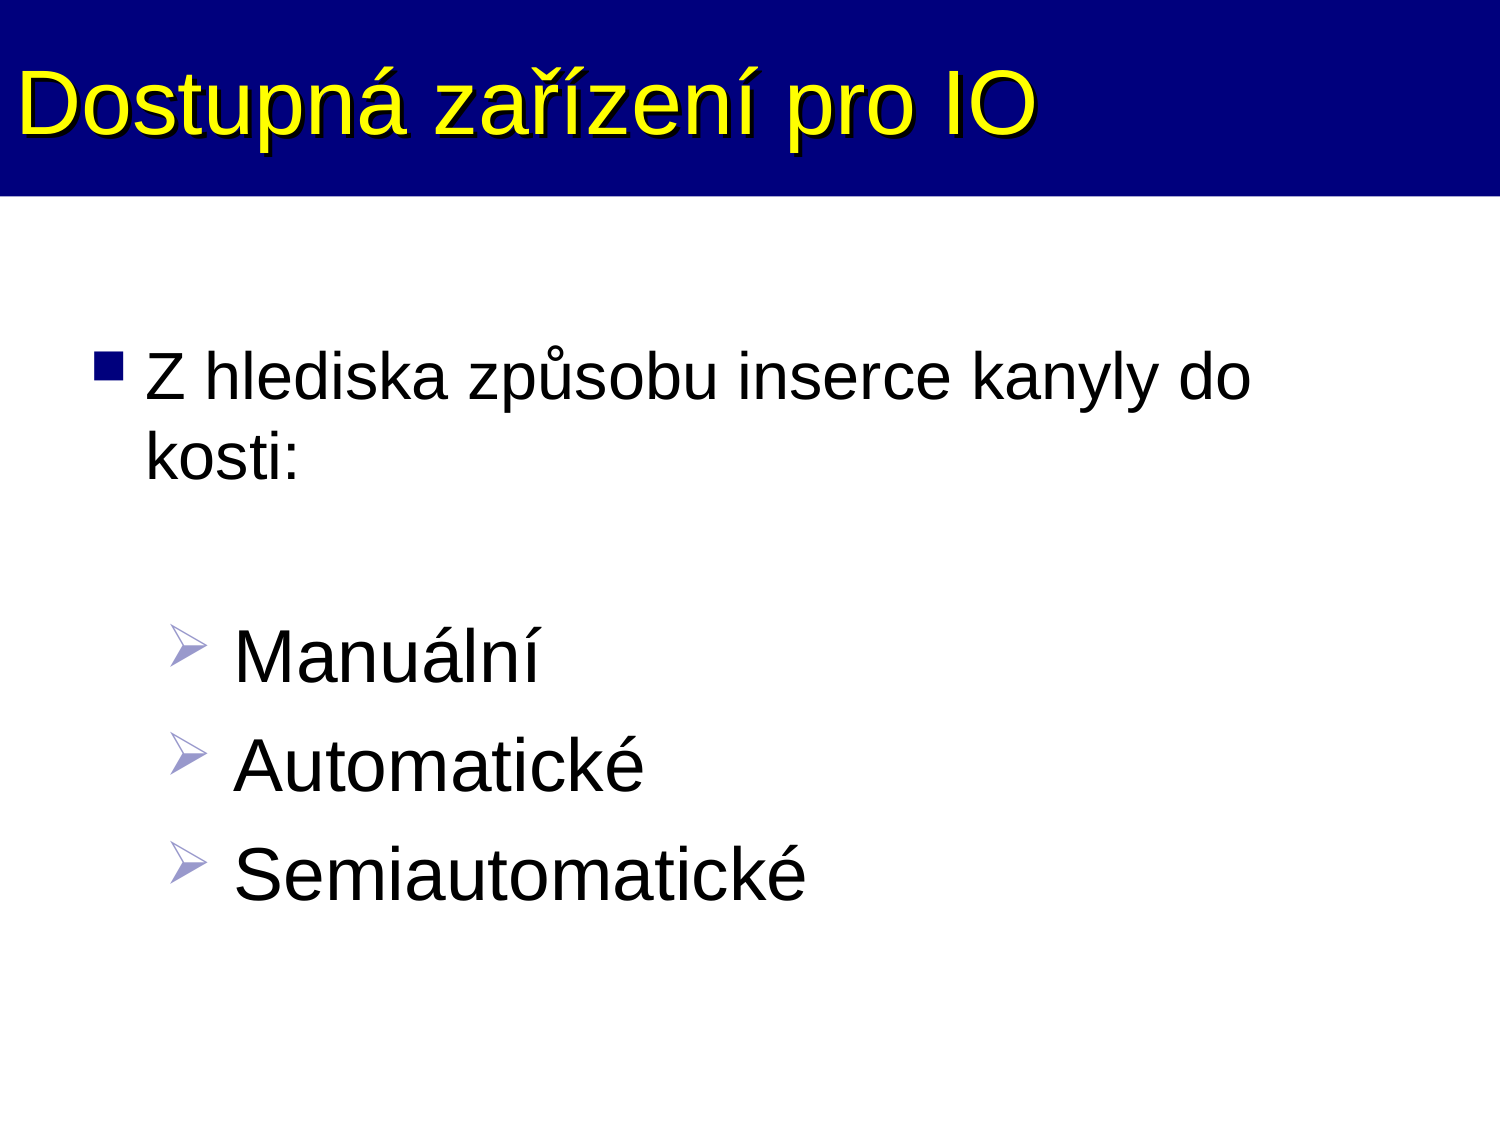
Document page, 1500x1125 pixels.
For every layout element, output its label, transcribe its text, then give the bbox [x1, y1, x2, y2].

text_box Dostupná zařízení pro IO [0, 0, 1500, 197]
text_box Z hlediska způsobu inserce kanyly do kosti: Manuální Automatické Semiautomatické [75, 324, 1426, 1032]
